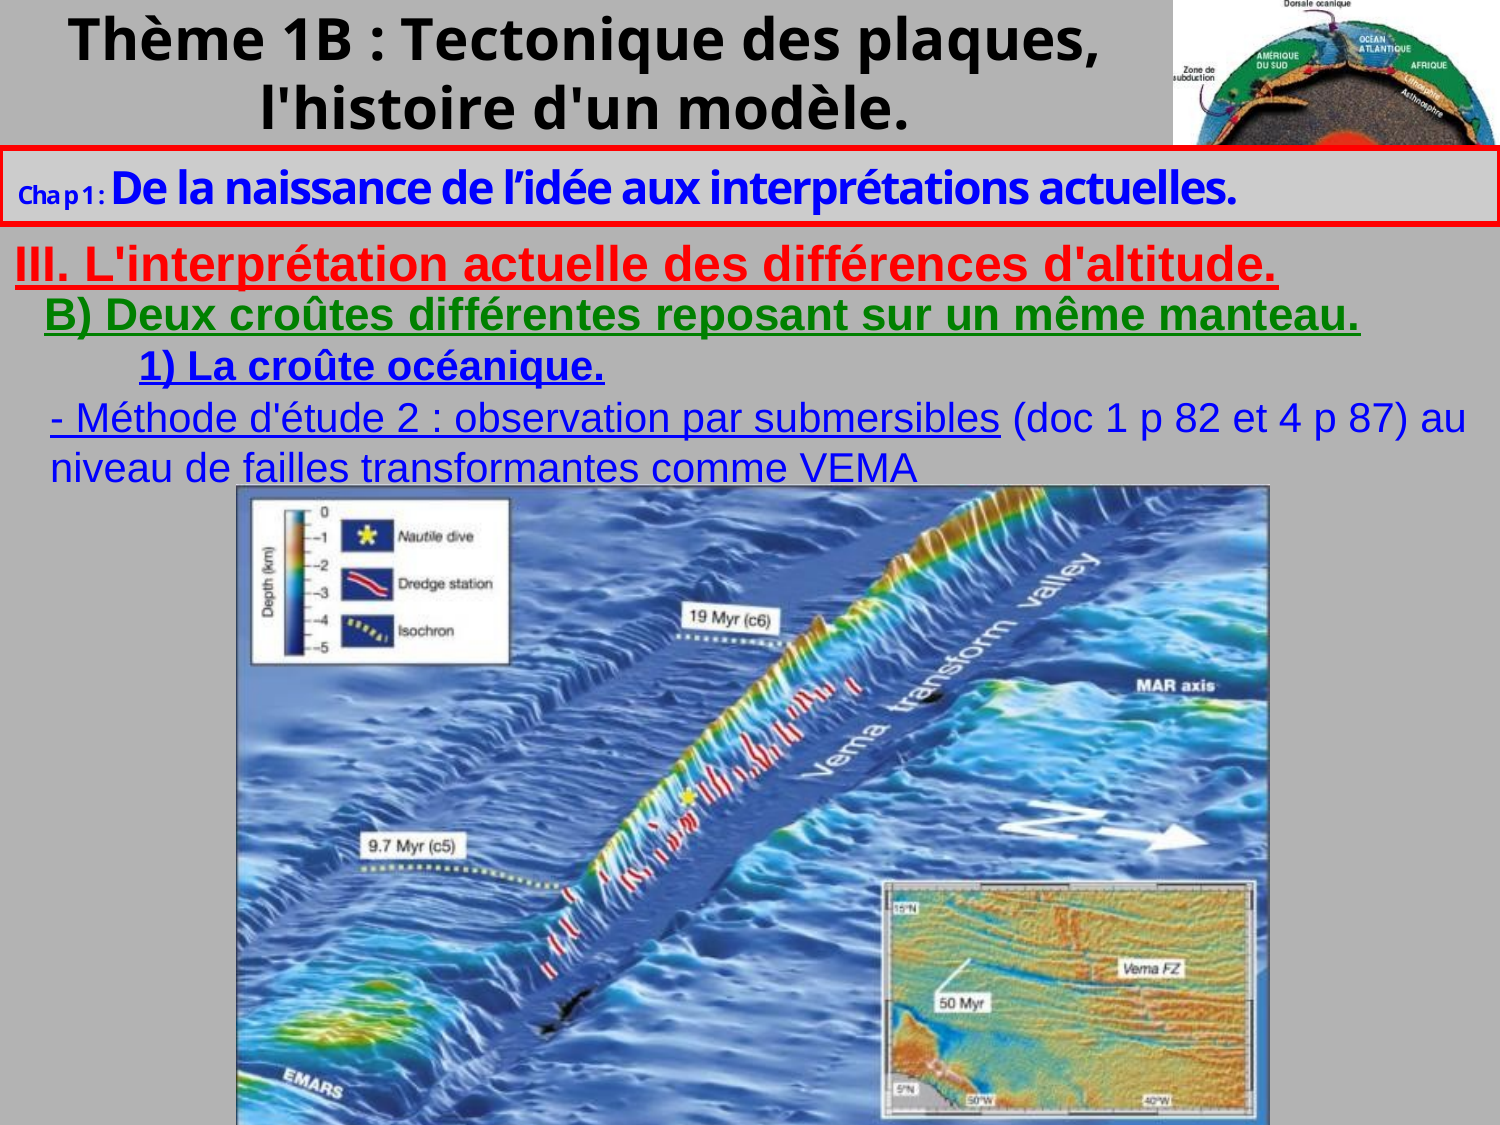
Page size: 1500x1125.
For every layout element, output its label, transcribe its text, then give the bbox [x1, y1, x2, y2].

text_box Thème 1B : Tectonique des plaques, l'histoire d'un modèle. [0, 0, 1173, 147]
text_box 1) La croûte océanique. [124, 348, 1500, 383]
text_box III. L'interprétation actuelle des différences d'altitude. [0, 224, 1418, 300]
text_box B) Deux croûtes différentes reposant sur un même manteau. [29, 277, 1500, 348]
text_box - Méthode d'étude 2 : observation par submersibles (doc 1 p 82 et 4 p 87) au niveau de failles transformantes comme VEMA [35, 383, 1500, 499]
text_box Cha p 1 : De la naissance de l’idée aux interprétations actuelles. [0, 147, 1500, 224]
picture [1173, 0, 1500, 147]
picture [236, 484, 1270, 1125]
